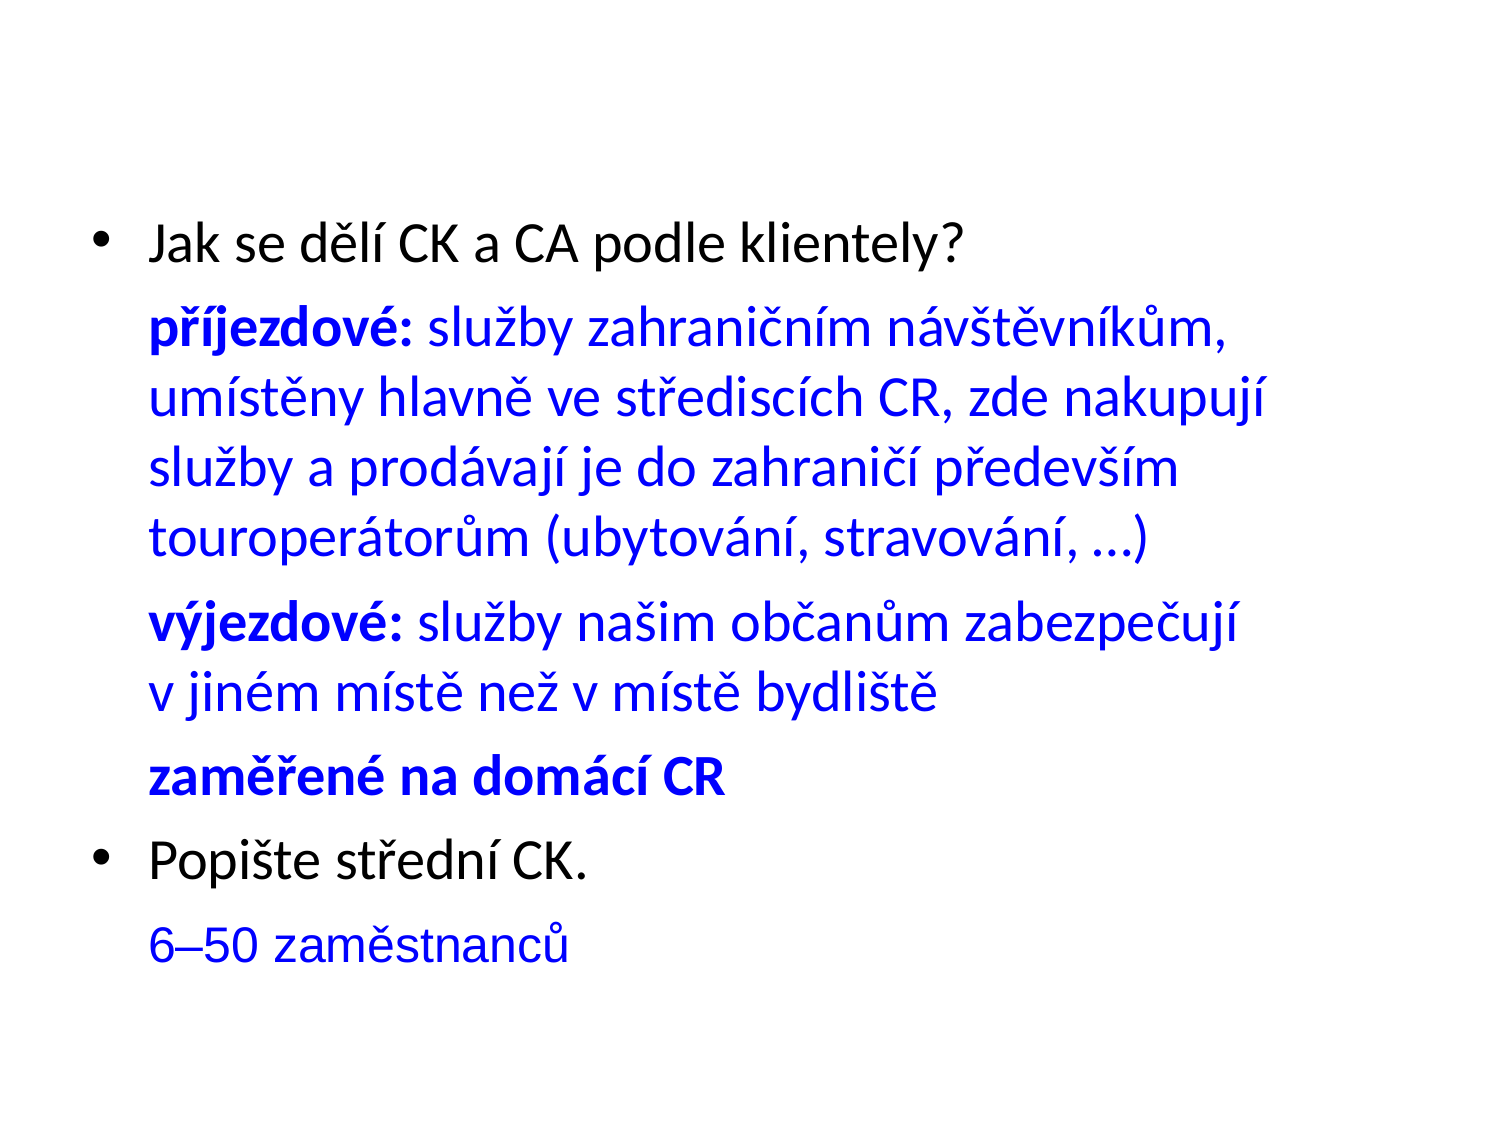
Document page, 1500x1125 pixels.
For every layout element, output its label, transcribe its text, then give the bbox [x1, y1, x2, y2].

list Jak se dělí CK a CA podle klientely? příjezdové: služby zahraničním návštěvníkům, umístěny hlavně ve střediscích CR, zde nakupují služby a prodávají je do zahraničí především touroperátorům (ubytování, stravování, …) výjezdové: služby našim občanům zabezpečují v jiném místě než v místě bydliště zaměřené na domácí CR Popište střední CK. 6–50 zaměstnanců [76, 196, 1427, 1055]
